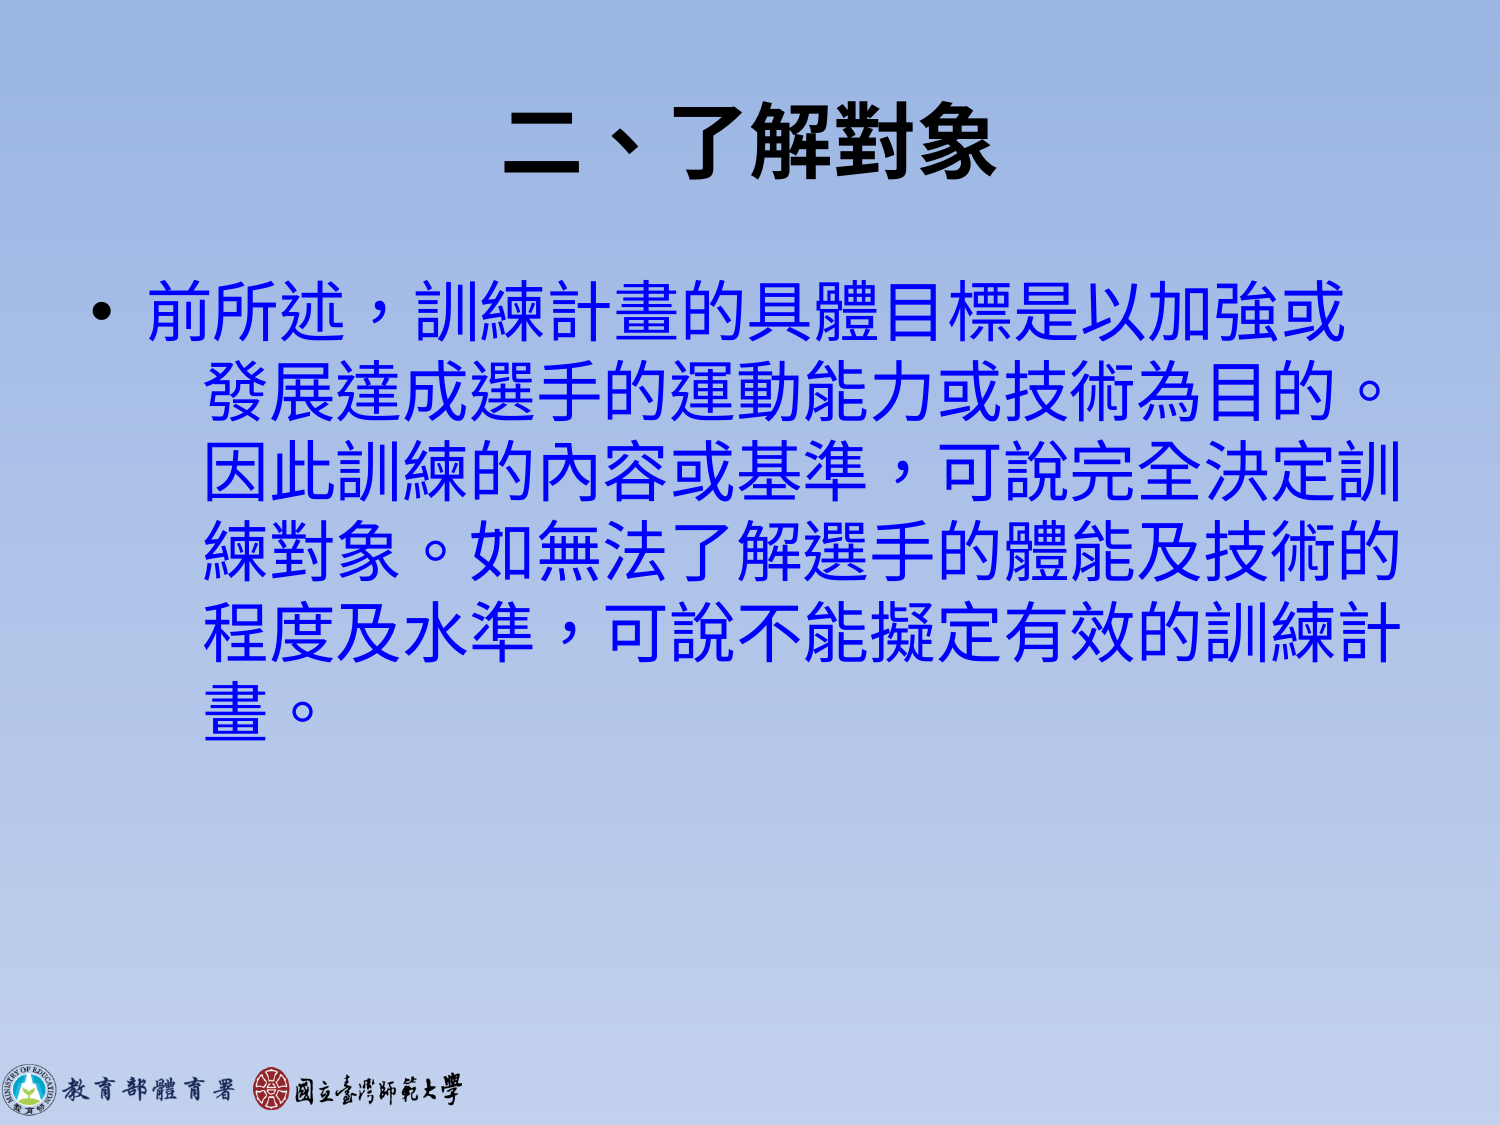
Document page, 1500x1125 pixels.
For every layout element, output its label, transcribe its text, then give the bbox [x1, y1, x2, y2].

title 二、了解對象 [75, 45, 1426, 233]
list 前所述，訓練計畫的具體目標是以加強或發展達成選手的運動能力或技術為目的。因此訓練的內容或基準，可說完全決定訓練對象。如無法了解選手的體能及技術的程度及水準，可說不能擬定有效的訓練計畫。 [75, 262, 1426, 1005]
